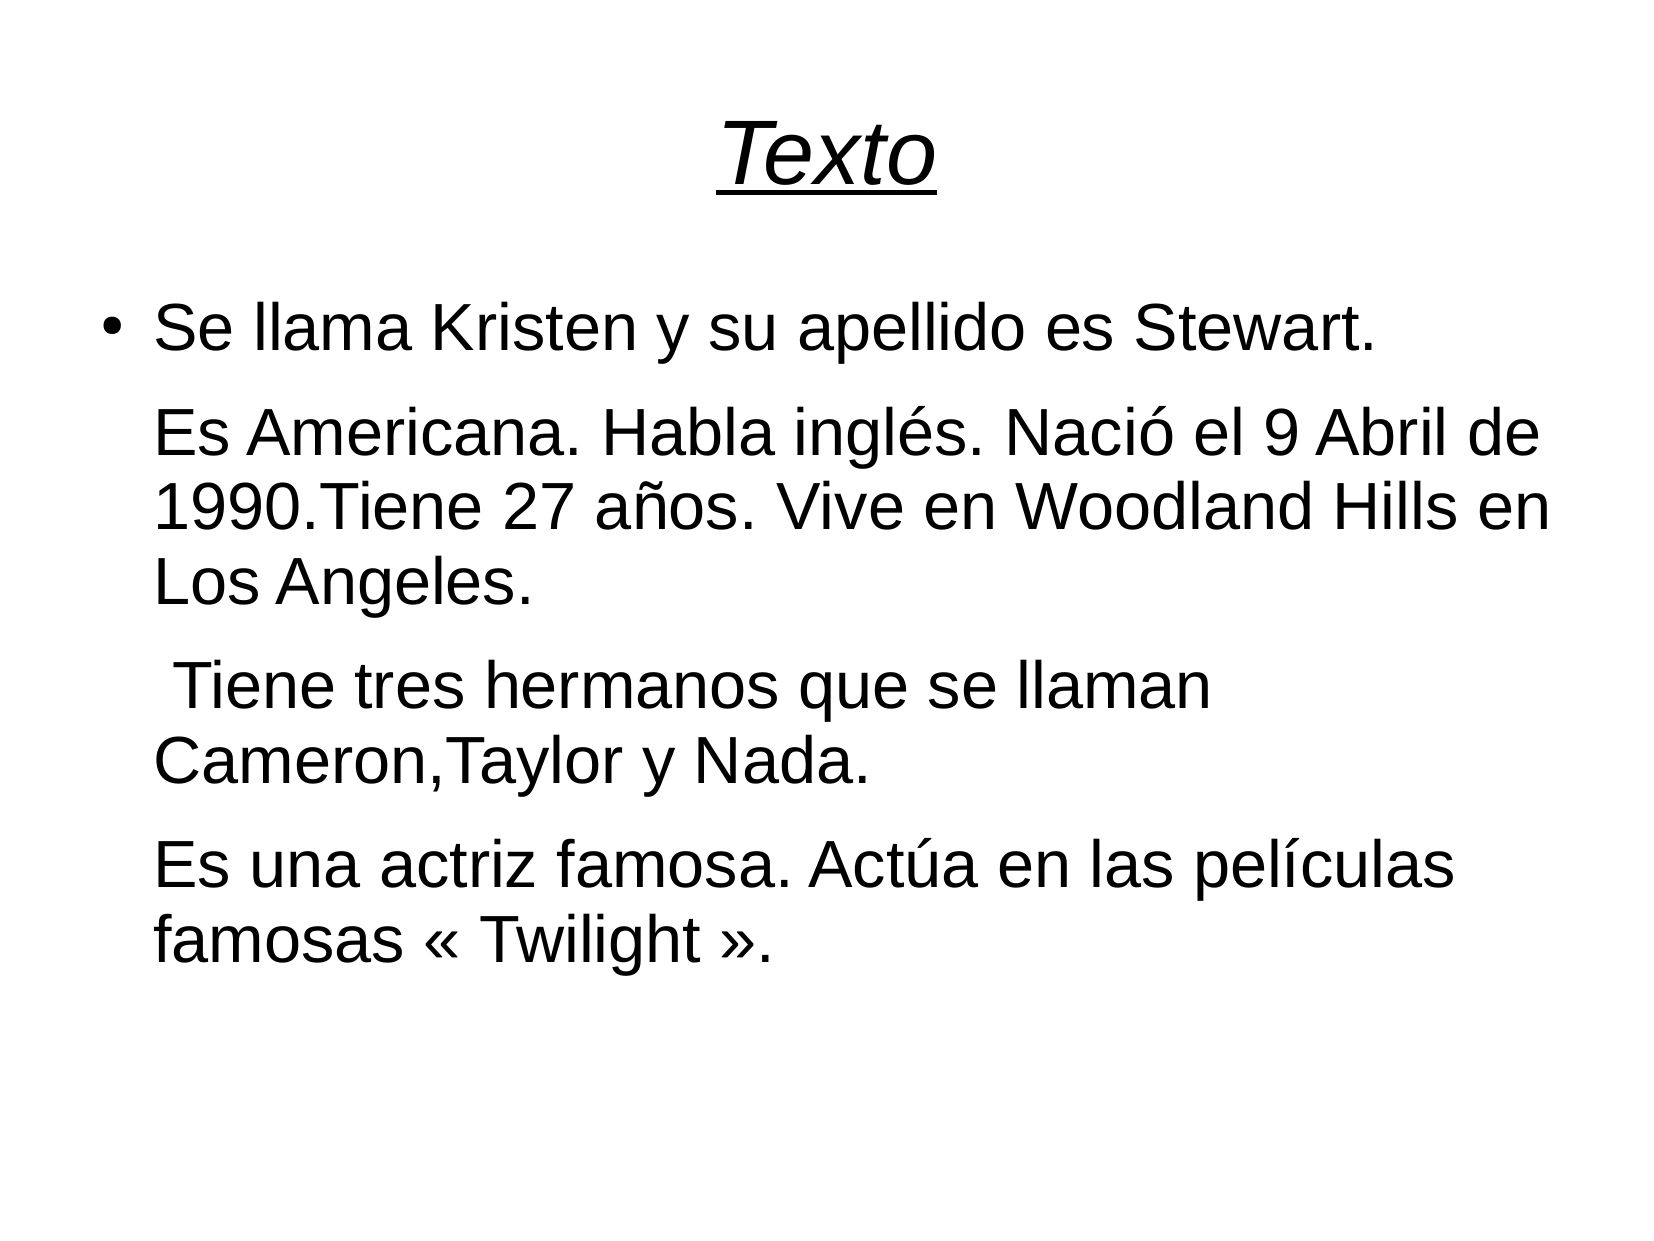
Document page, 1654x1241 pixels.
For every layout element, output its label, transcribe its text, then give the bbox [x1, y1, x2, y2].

list Se llama Kristen y su apellido es Stewart. Es Americana. Habla inglés. Nació el 9 Abril de 1990.Tiene 27 años. Vive en Woodland Hills en Los Angeles. Tiene tres hermanos que se llaman Cameron,Taylor y Nada. Es una actriz famosa. Actúa en las películas famosas « Twilight ». [82, 290, 1571, 1094]
title Texto [82, 49, 1571, 257]
